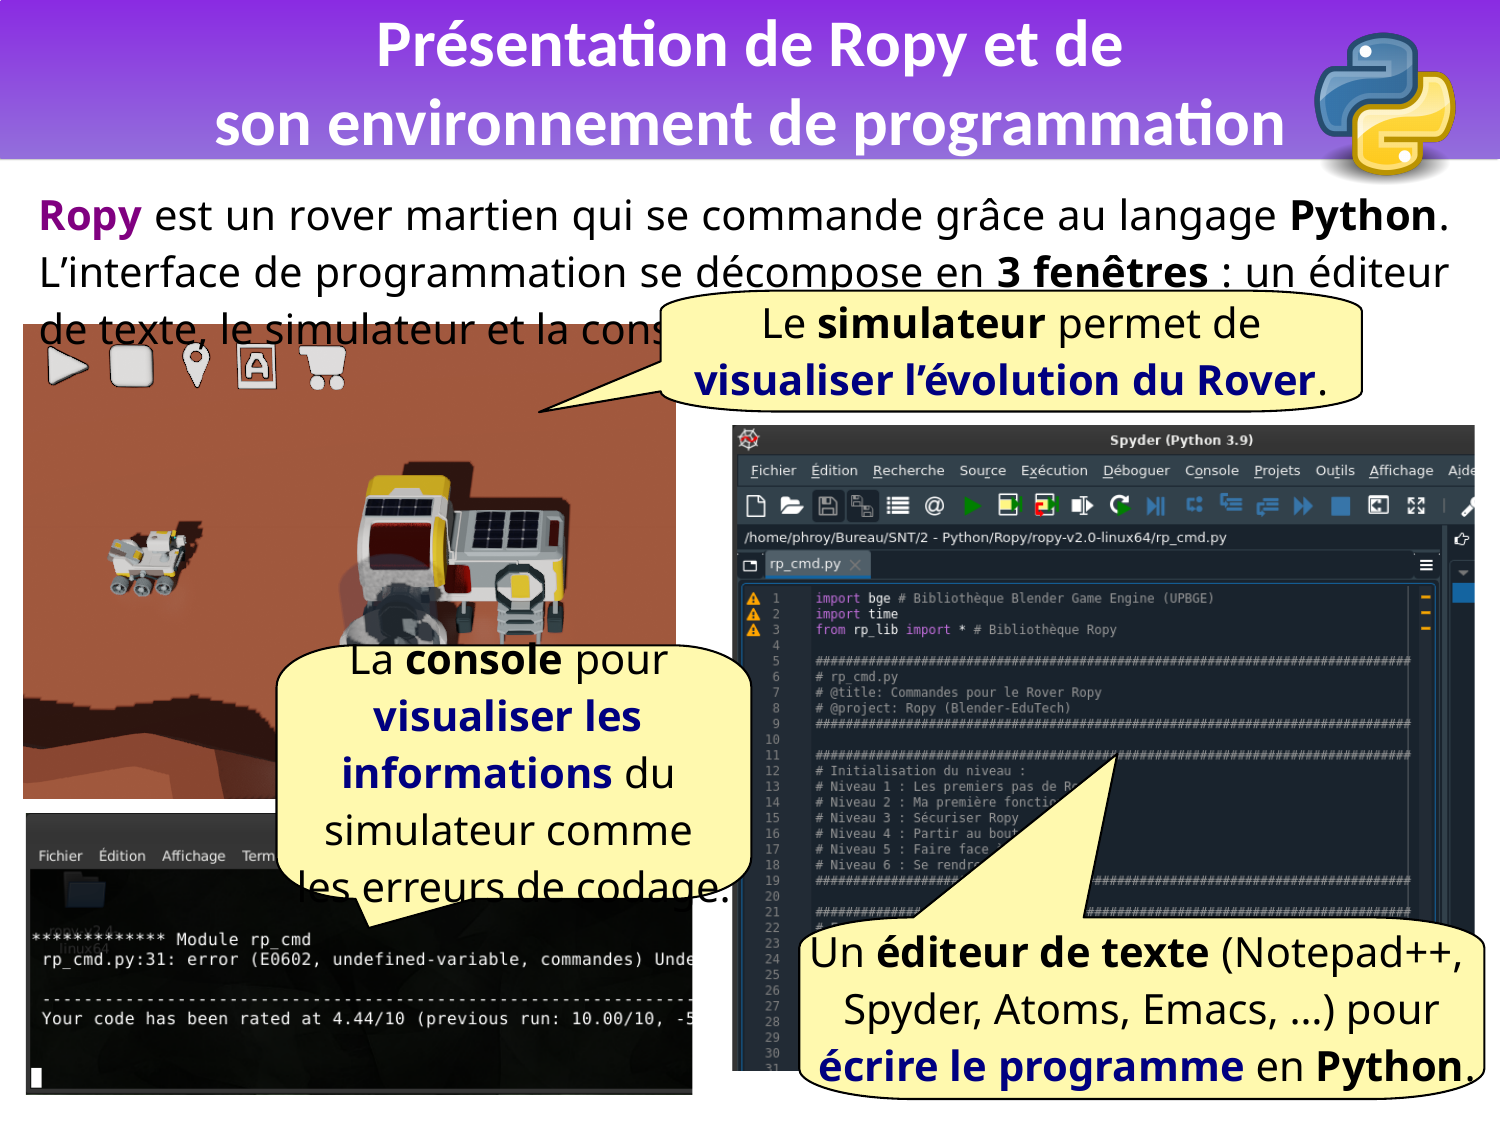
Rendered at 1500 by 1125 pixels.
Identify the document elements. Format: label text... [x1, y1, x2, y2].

picture [236, 324, 248, 331]
picture [415, 324, 427, 331]
picture [439, 324, 451, 341]
picture [492, 324, 504, 331]
text_box Présentation de Ropy et de son environnement de programmation [0, 0, 1500, 159]
text_box Un éditeur de texte (Notepad++, Spyder, Atoms, Emacs, …) pour écrire le programme en Python. [799, 753, 1485, 1100]
picture [144, 324, 152, 329]
text_box Ropy est un rover martien qui se commande grâce au langage Python. L’interface de programmation se décompose en 3 fenêtres : un éditeur de texte, le simulateur et la console. [23, 178, 1465, 319]
picture [1305, 29, 1465, 178]
text_box La console pour visualiser les informations du simulateur comme les erreurs de codage. [276, 645, 752, 929]
picture [25, 813, 693, 1095]
picture [732, 425, 1475, 1071]
picture [179, 324, 191, 331]
picture [70, 324, 82, 331]
text_box Le simulateur permet de visualiser l’évolution du Rover. [538, 290, 1362, 413]
picture [341, 324, 353, 341]
picture [44, 324, 56, 341]
picture [119, 324, 131, 331]
picture [606, 324, 619, 341]
picture [376, 333, 386, 341]
picture [552, 333, 562, 341]
picture [23, 324, 676, 799]
